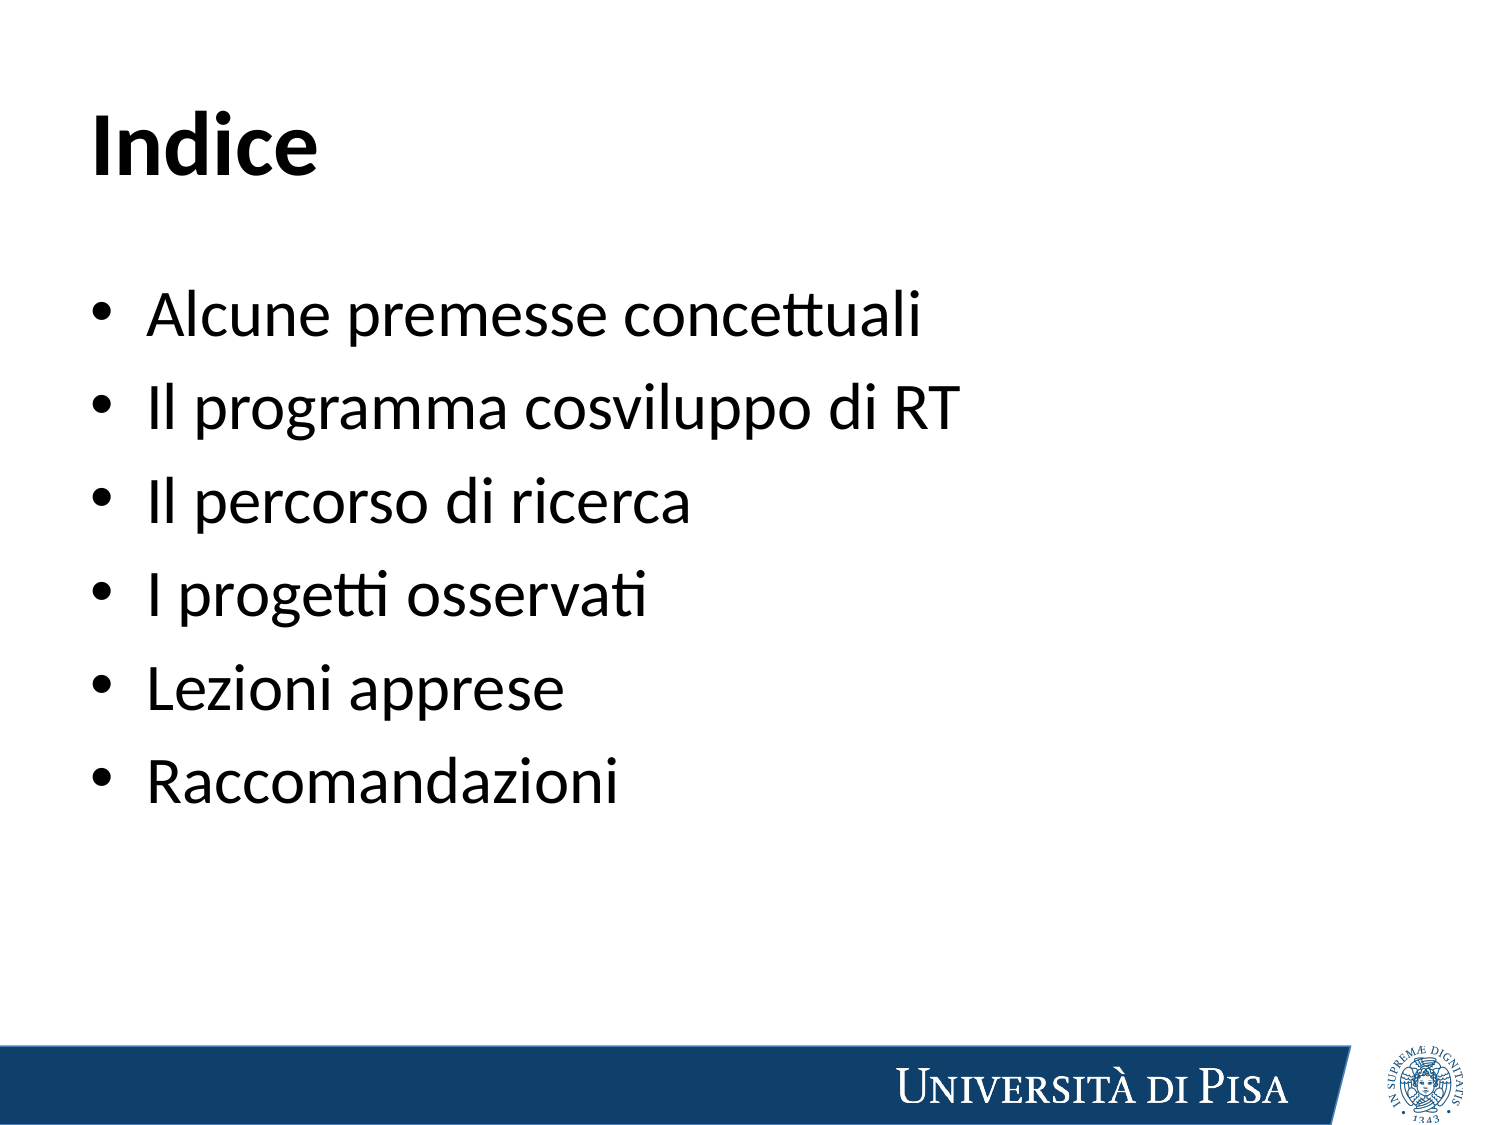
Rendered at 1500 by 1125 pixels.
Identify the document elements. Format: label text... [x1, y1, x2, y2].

title Indice [75, 45, 1425, 233]
picture [895, 1066, 1289, 1103]
list Alcune premesse concettuali Il programma cosviluppo di RT Il percorso di ricerca I progetti osservati Lezioni apprese Raccomandazioni [75, 262, 1425, 1005]
text_box [0, 1046, 1351, 1125]
picture [1387, 1046, 1463, 1123]
